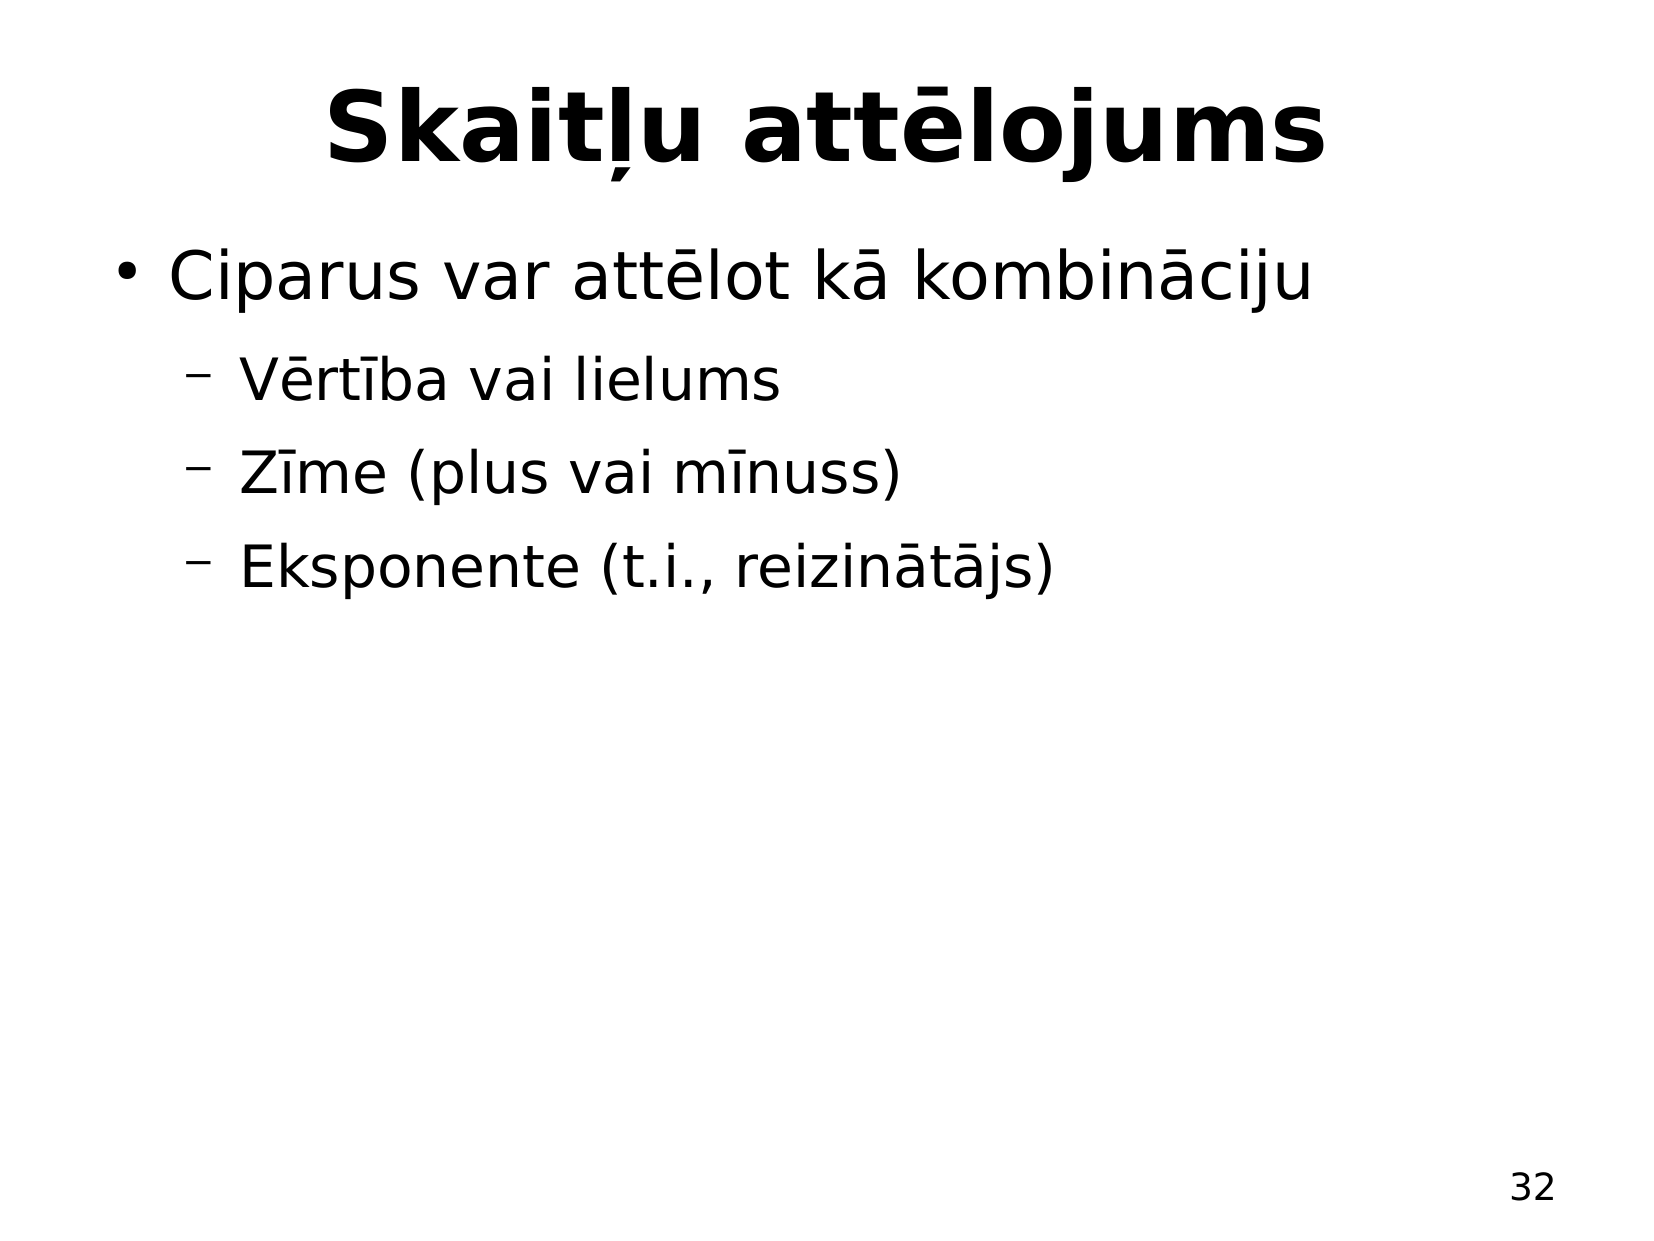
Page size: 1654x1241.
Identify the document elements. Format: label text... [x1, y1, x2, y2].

title Skaitļu attēlojums [82, 49, 1571, 196]
list Ciparus var attēlot kā kombināciju Vērtība vai lielums Zīme (plus vai mīnuss) Eksponente (t.i., reizinātājs) [82, 225, 1538, 1186]
